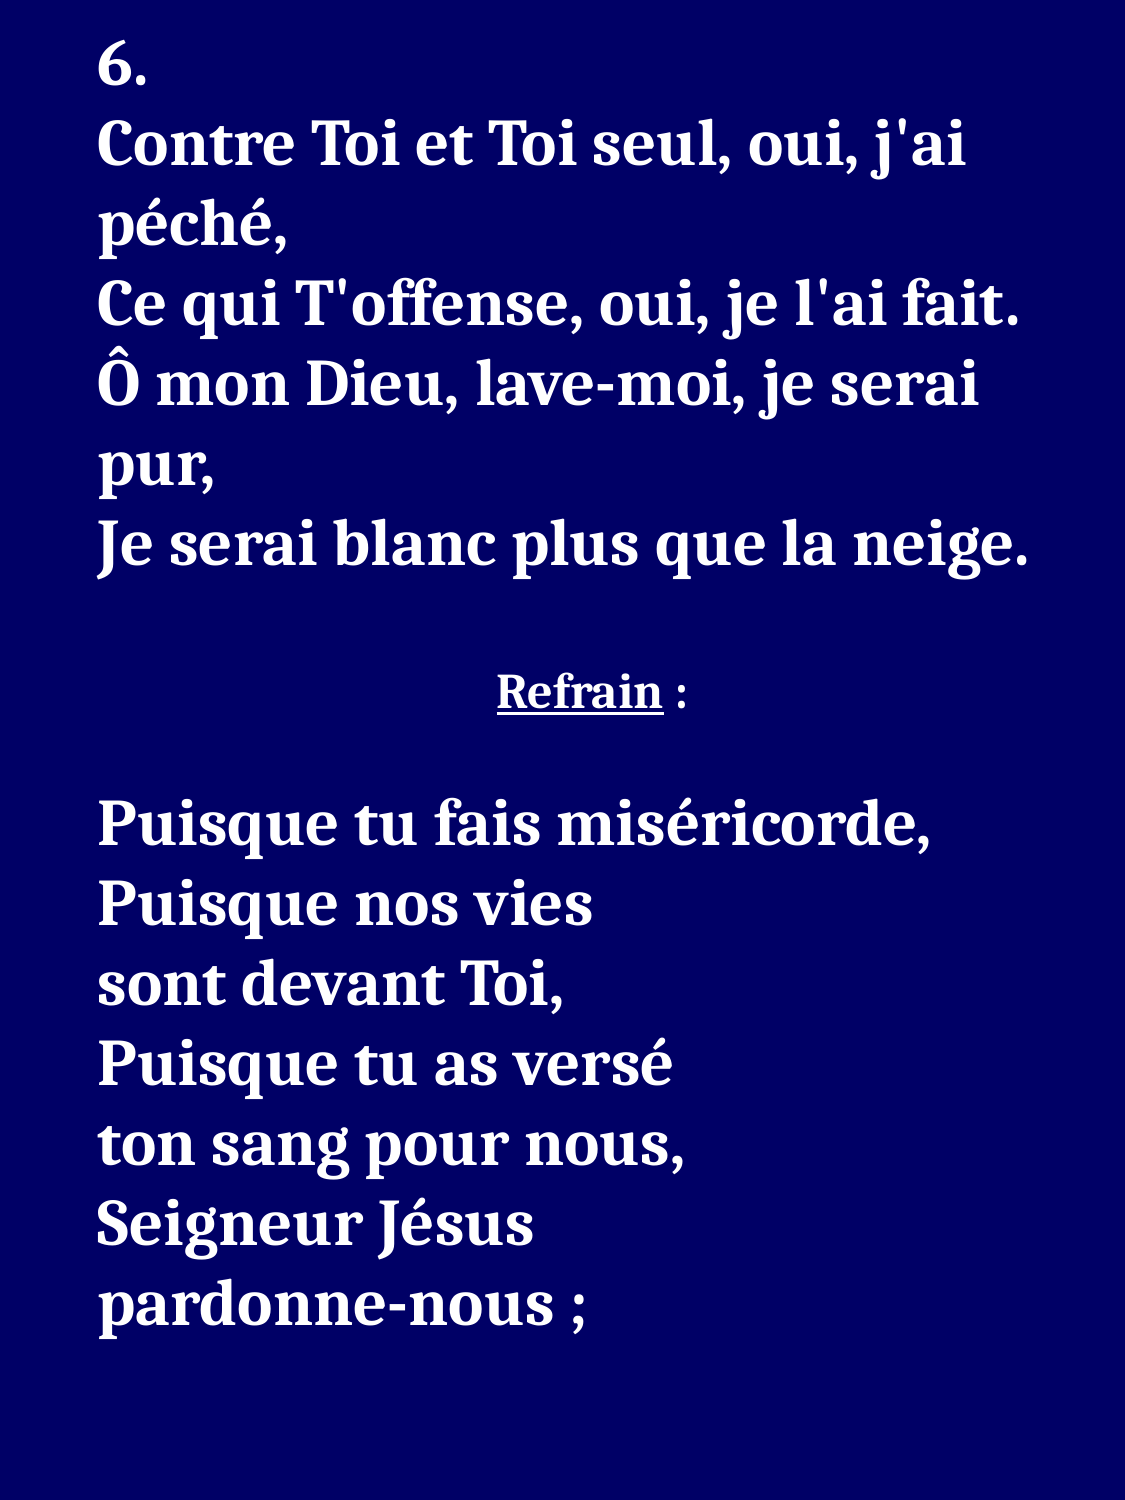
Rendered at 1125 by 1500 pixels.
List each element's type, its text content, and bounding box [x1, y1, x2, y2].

text_box 6. Contre Toi et Toi seul, oui, j'ai péché, Ce qui T'offense, oui, je l'ai fait. Ô mon Dieu, lave-moi, je serai pur, Je serai blanc plus que la neige. Refrain : Puisque tu fais miséricorde, Puisque nos vies sont devant Toi, Puisque tu as versé ton sang pour nous, Seigneur Jésus pardonne-nous ; [82, 11, 1125, 1193]
